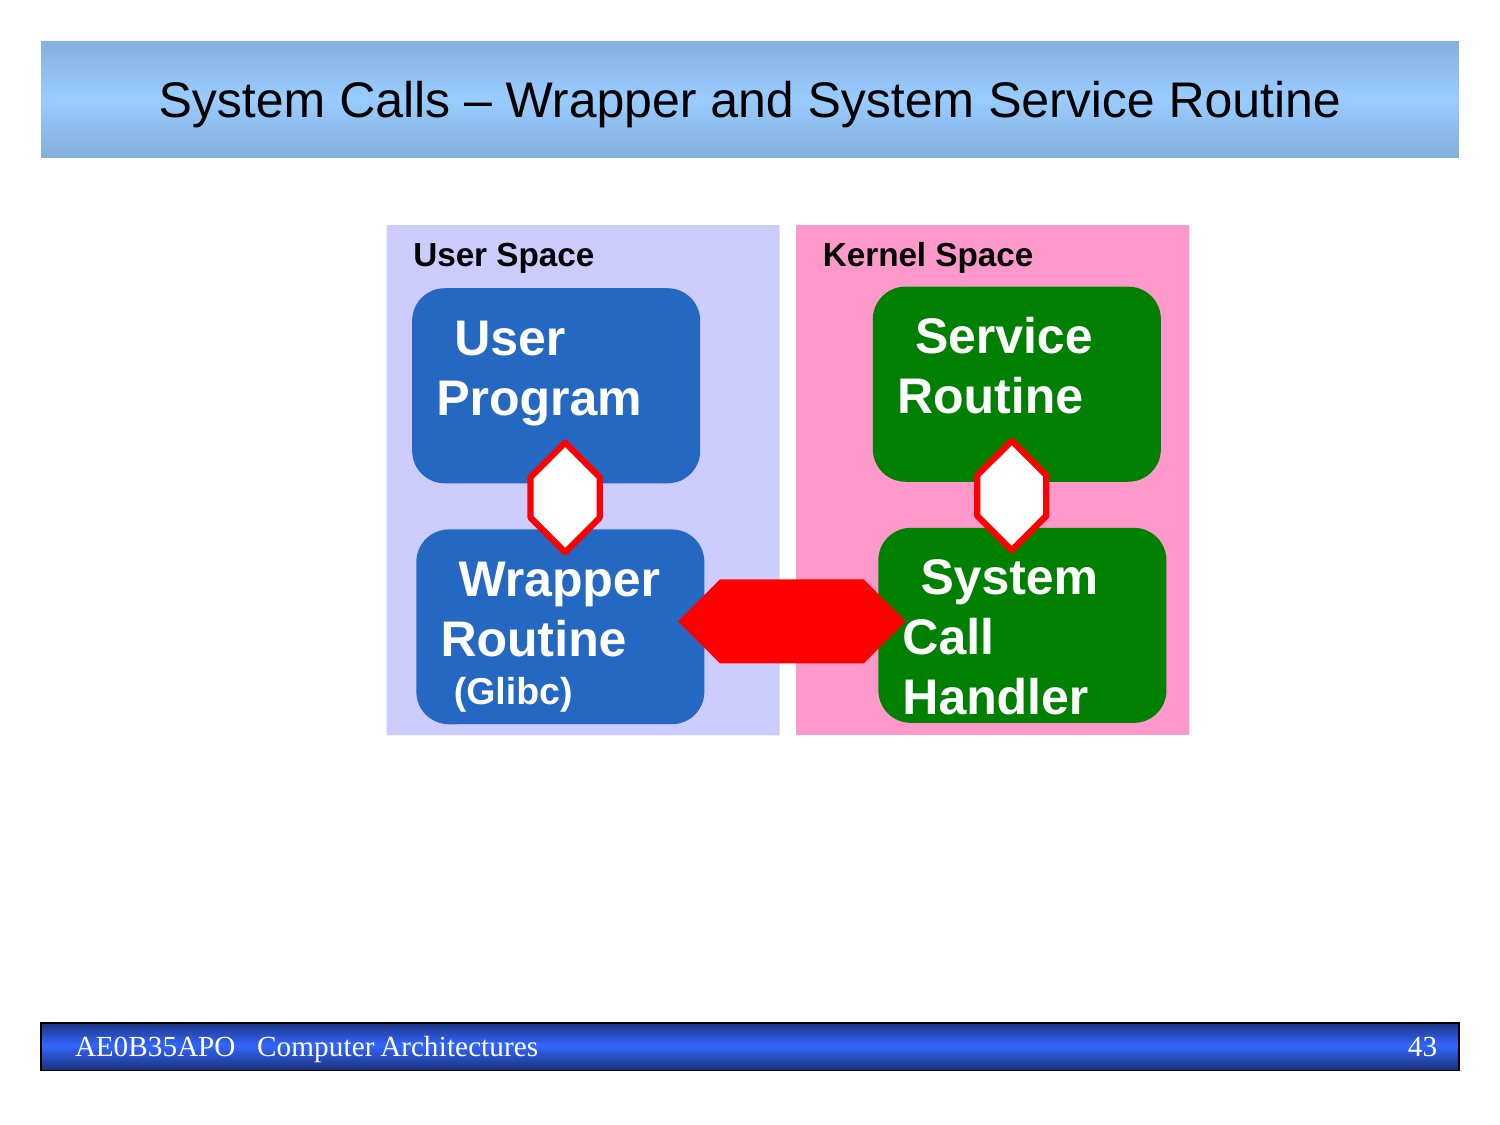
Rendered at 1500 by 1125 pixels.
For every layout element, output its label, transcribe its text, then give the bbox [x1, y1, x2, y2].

text_box Kernel Space [796, 225, 1190, 735]
text_box User Program [412, 288, 701, 484]
text_box System Call Handler [878, 527, 1167, 723]
text_box Service Routine [872, 286, 1161, 482]
text_box [977, 440, 1047, 551]
text_box Wrapper Routine (Glibc) [416, 529, 705, 725]
text_box User Space [386, 225, 780, 736]
title System Calls – Wrapper and System Service Routine [41, 41, 1459, 158]
text_box [530, 442, 600, 553]
text_box [678, 579, 906, 664]
